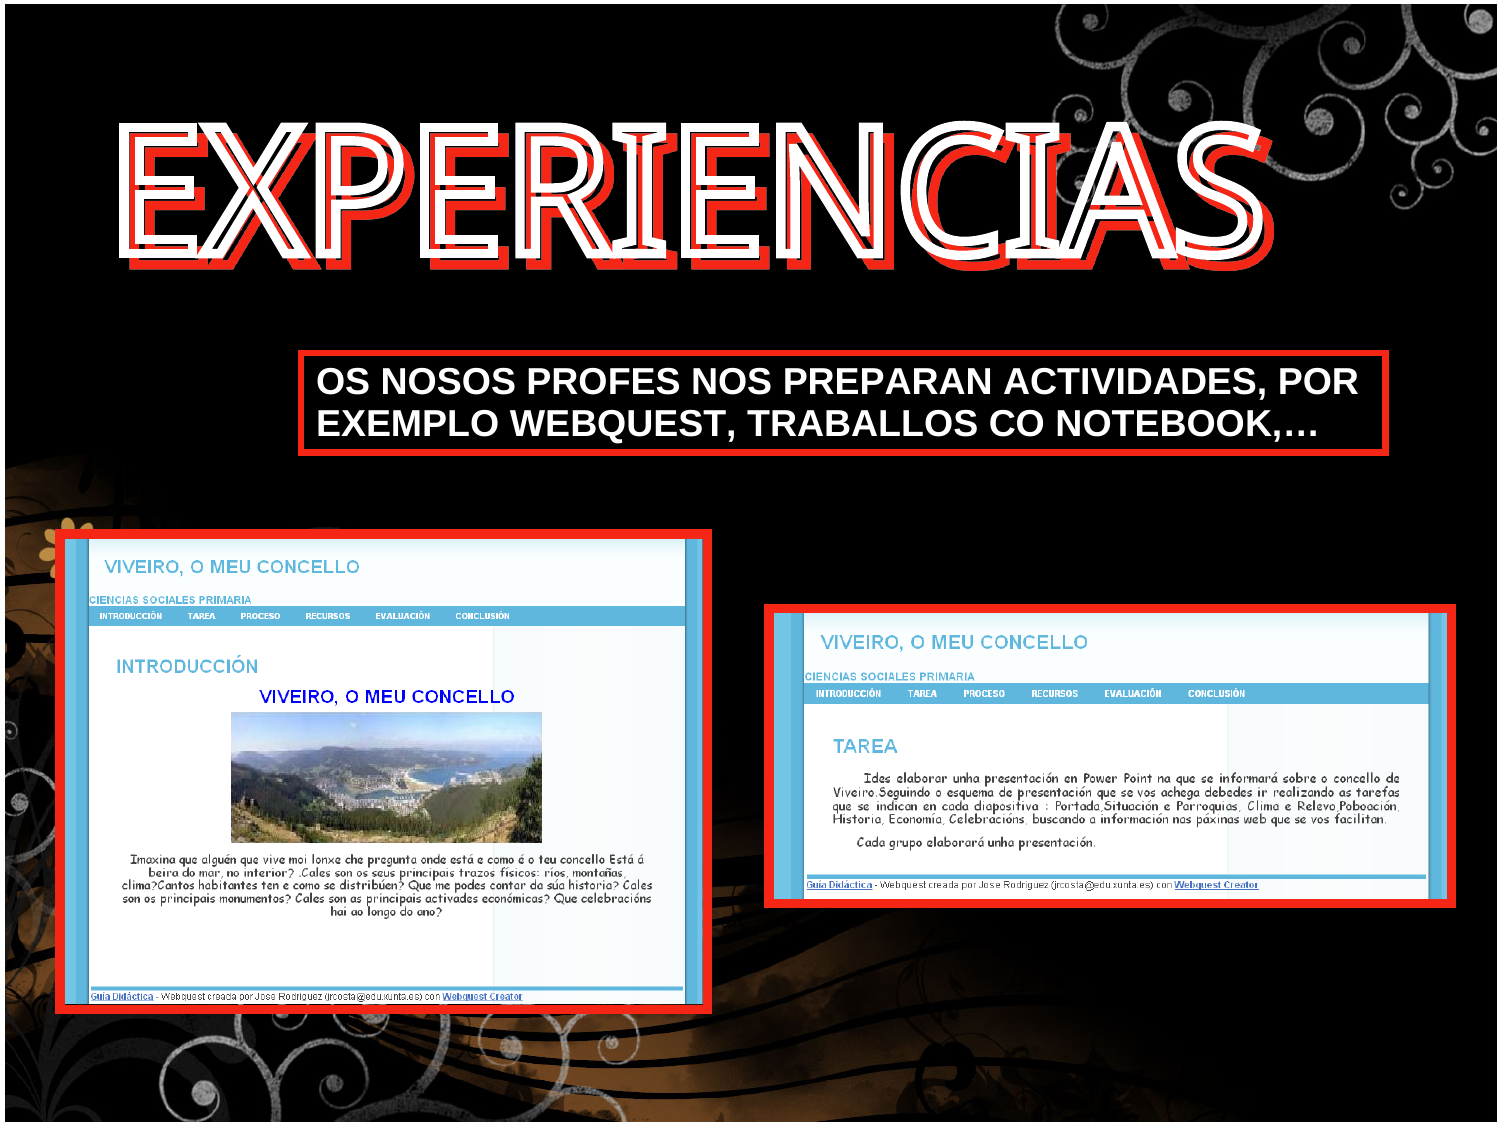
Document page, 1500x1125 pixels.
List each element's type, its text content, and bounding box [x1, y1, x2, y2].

text_box EXPERIENCIAS [685, 127, 754, 254]
text_box EXPERIENCIAS [1061, 126, 1172, 254]
text_box EXPERIENCIAS [203, 127, 303, 254]
picture [0, 0, 1500, 1125]
text_box EXPERIENCIAS [617, 127, 662, 254]
text_box OS NOSOS PROFES NOS PREPARAN ACTIVIDADES, POR EXEMPLO WEBQUEST, TRABALLOS CO NOTEBOOK,… [301, 353, 1386, 453]
text_box EXPERIENCIAS [123, 127, 193, 254]
text_box EXPERIENCIAS [780, 127, 879, 254]
text_box EXPERIENCIAS [424, 127, 493, 254]
text_box EXPERIENCIAS [1180, 125, 1258, 256]
text_box EXPERIENCIAS [905, 125, 999, 256]
text_box EXPERIENCIAS [519, 127, 608, 254]
text_box EXPERIENCIAS [1010, 127, 1055, 254]
text_box EXPERIENCIAS [320, 127, 399, 254]
